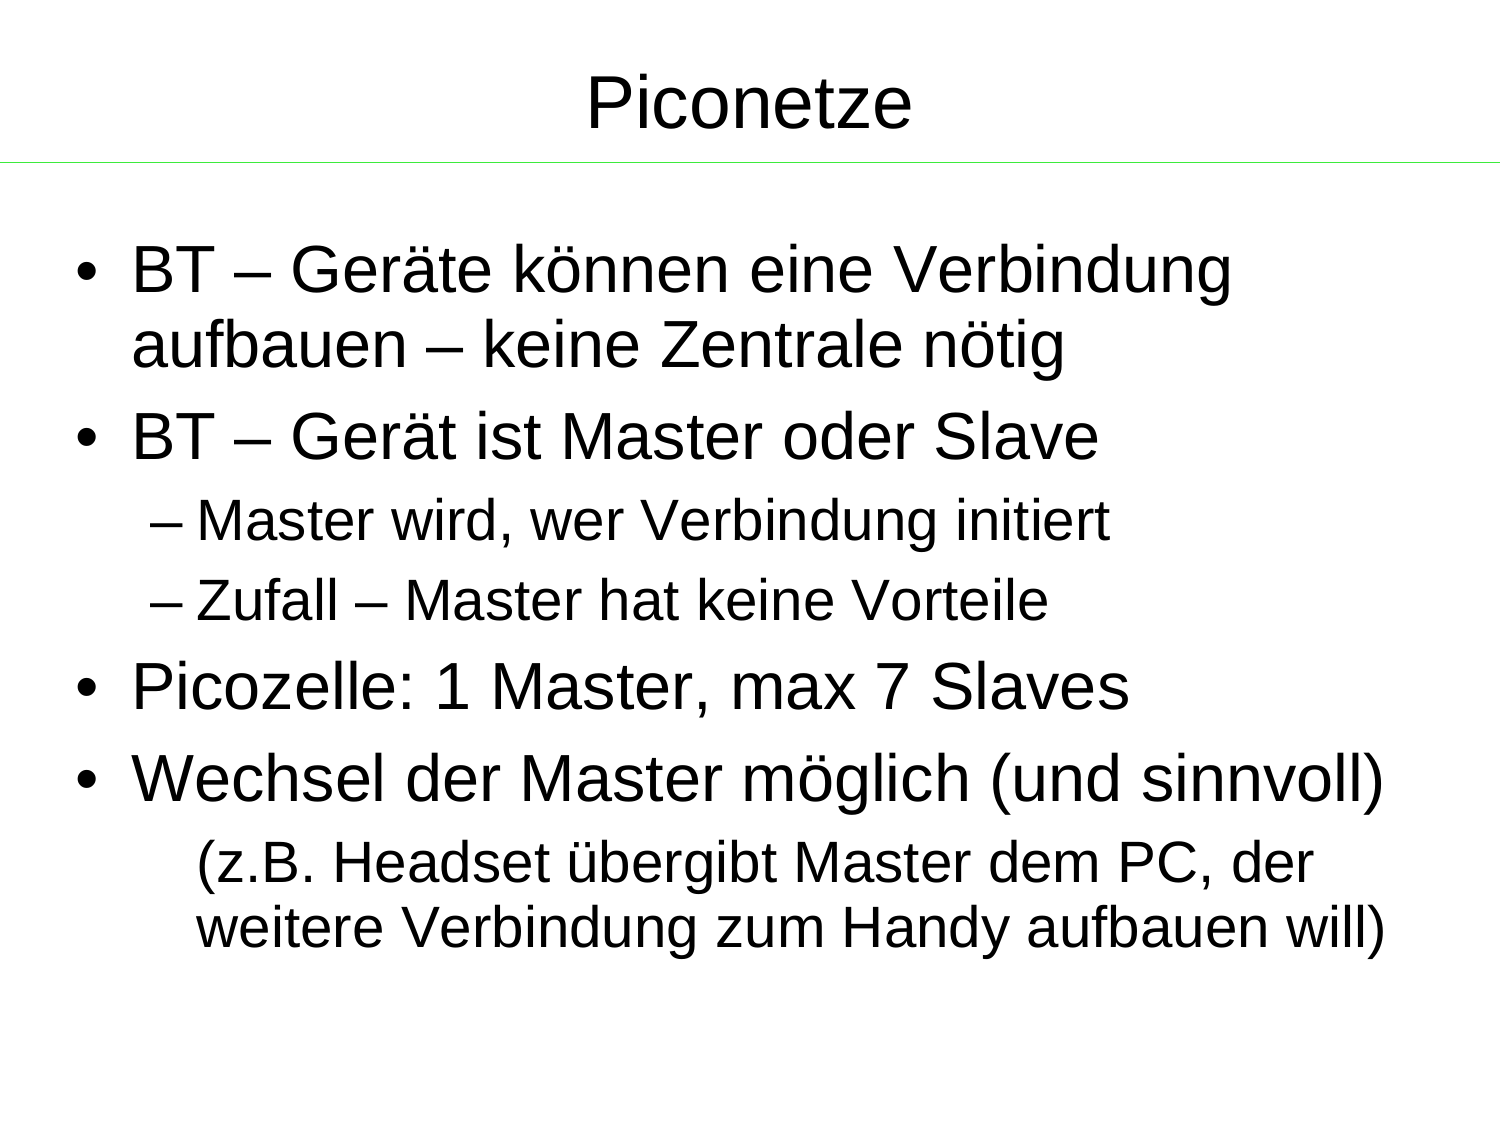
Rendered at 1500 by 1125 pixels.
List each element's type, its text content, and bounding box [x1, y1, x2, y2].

list BT – Geräte können eine Verbindung aufbauen – keine Zentrale nötig BT – Gerät ist Master oder Slave Master wird, wer Verbindung initiert Zufall – Master hat keine Vorteile Picozelle: 1 Master, max 7 Slaves Wechsel der Master möglich (und sinnvoll) (z.B. Headset übergibt Master dem PC, der weitere Verbindung zum Handy aufbauen will) [75, 232, 1426, 1001]
title Piconetze [75, 49, 1426, 156]
